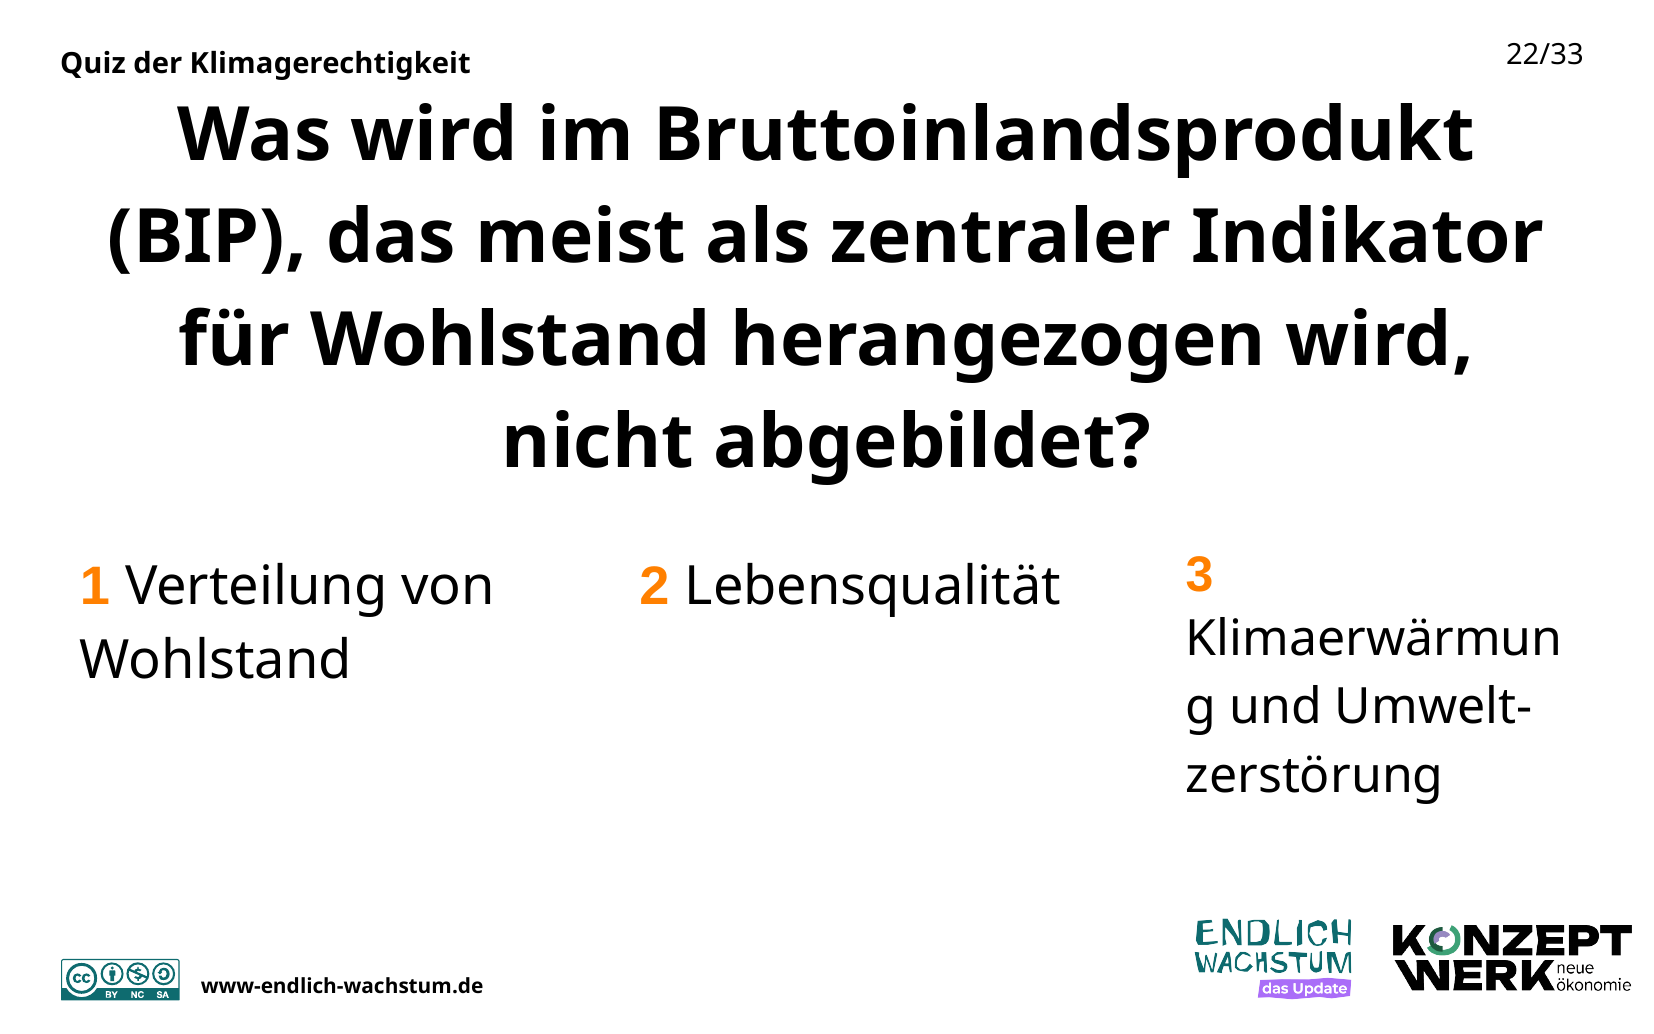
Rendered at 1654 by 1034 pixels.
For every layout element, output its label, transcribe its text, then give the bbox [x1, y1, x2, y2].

title Was wird im Bruttoinlandsprodukt (BIP), das meist als zentraler Indikator für Wohlstand herangezogen wird, nicht abgebildet? [107, 80, 1596, 610]
text_box 2 Lebensqualität [553, 538, 1094, 747]
picture [1176, 900, 1374, 1011]
text_box 1 Verteilung von Wohlstand [0, 538, 517, 796]
picture [1387, 917, 1636, 997]
text_box 3 Klimaerwärmung und Umwelt-zerstörung [1099, 538, 1595, 778]
